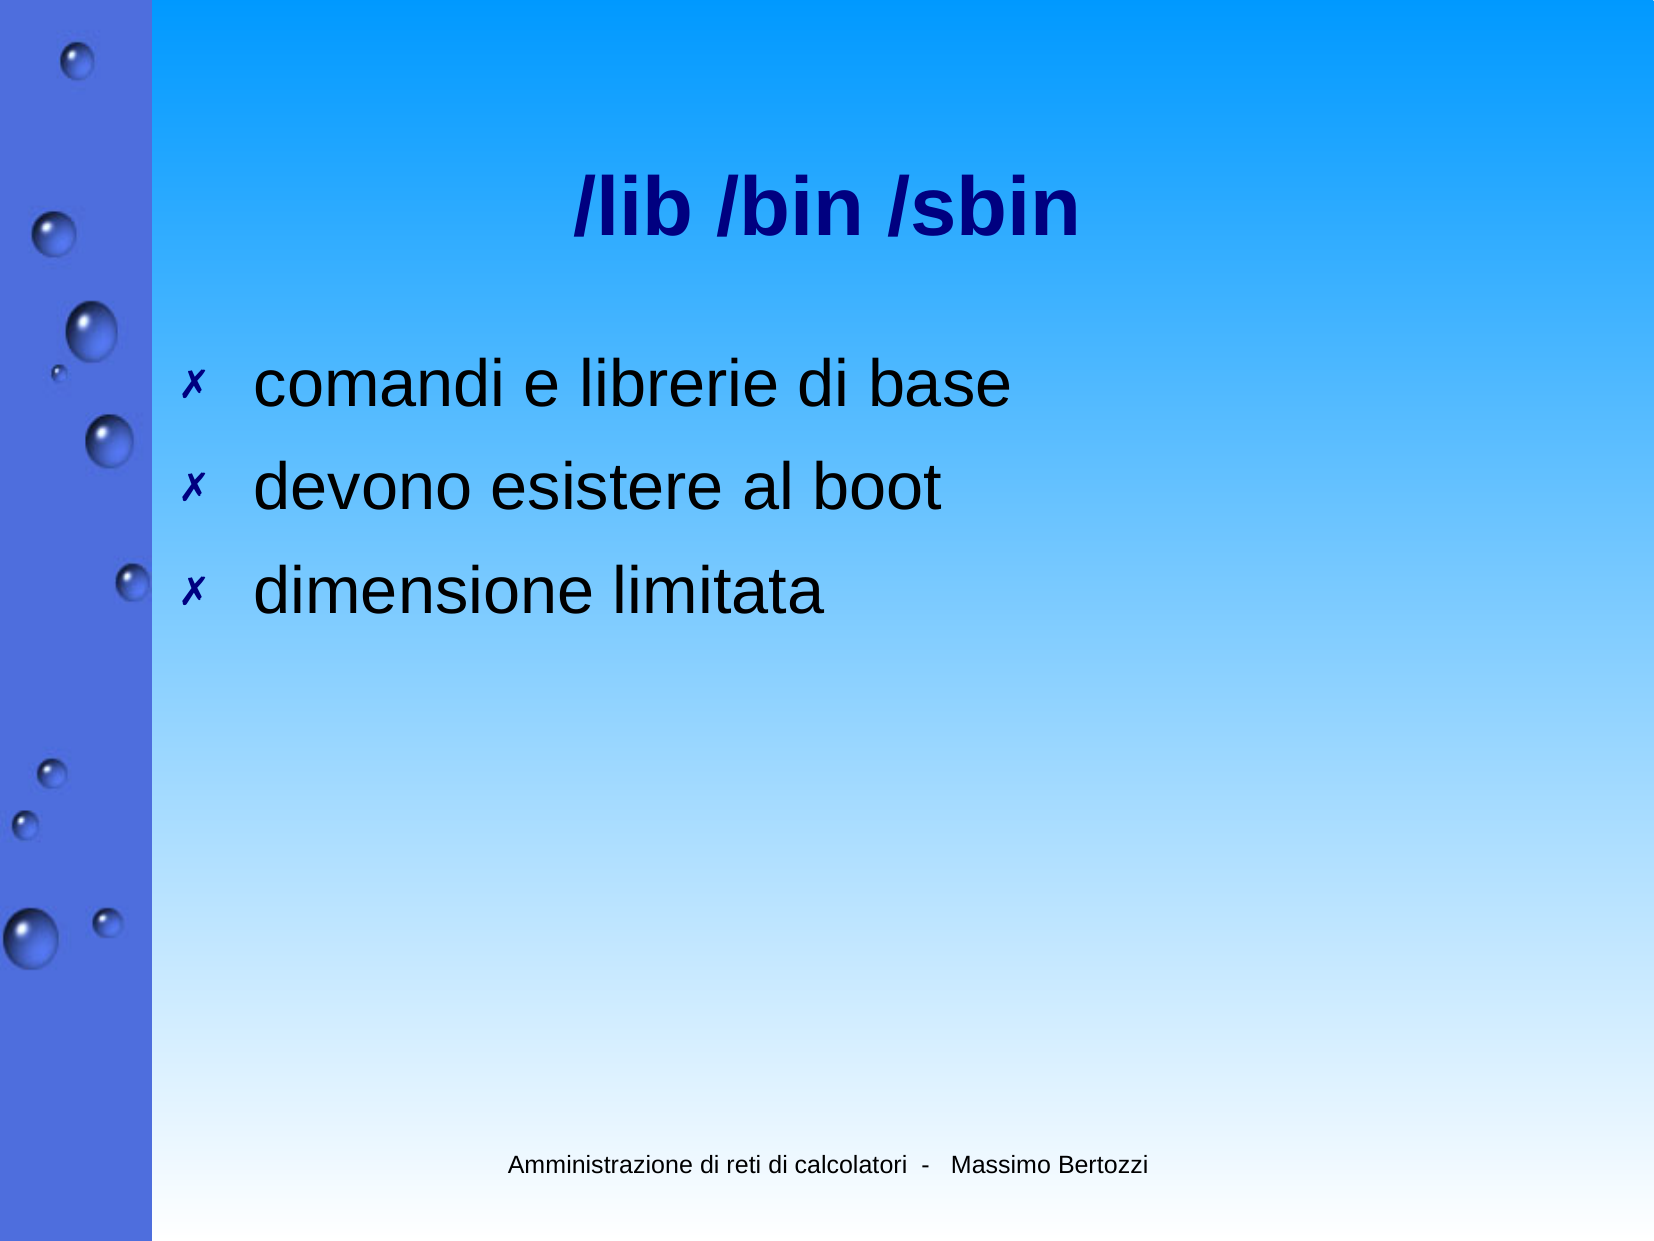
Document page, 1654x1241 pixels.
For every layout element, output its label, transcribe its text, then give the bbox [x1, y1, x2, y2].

picture [0, 0, 152, 1241]
title /lib /bin /sbin [121, 102, 1534, 311]
list comandi e librerie di base devono esistere al boot dimensione limitata [159, 346, 1572, 1128]
